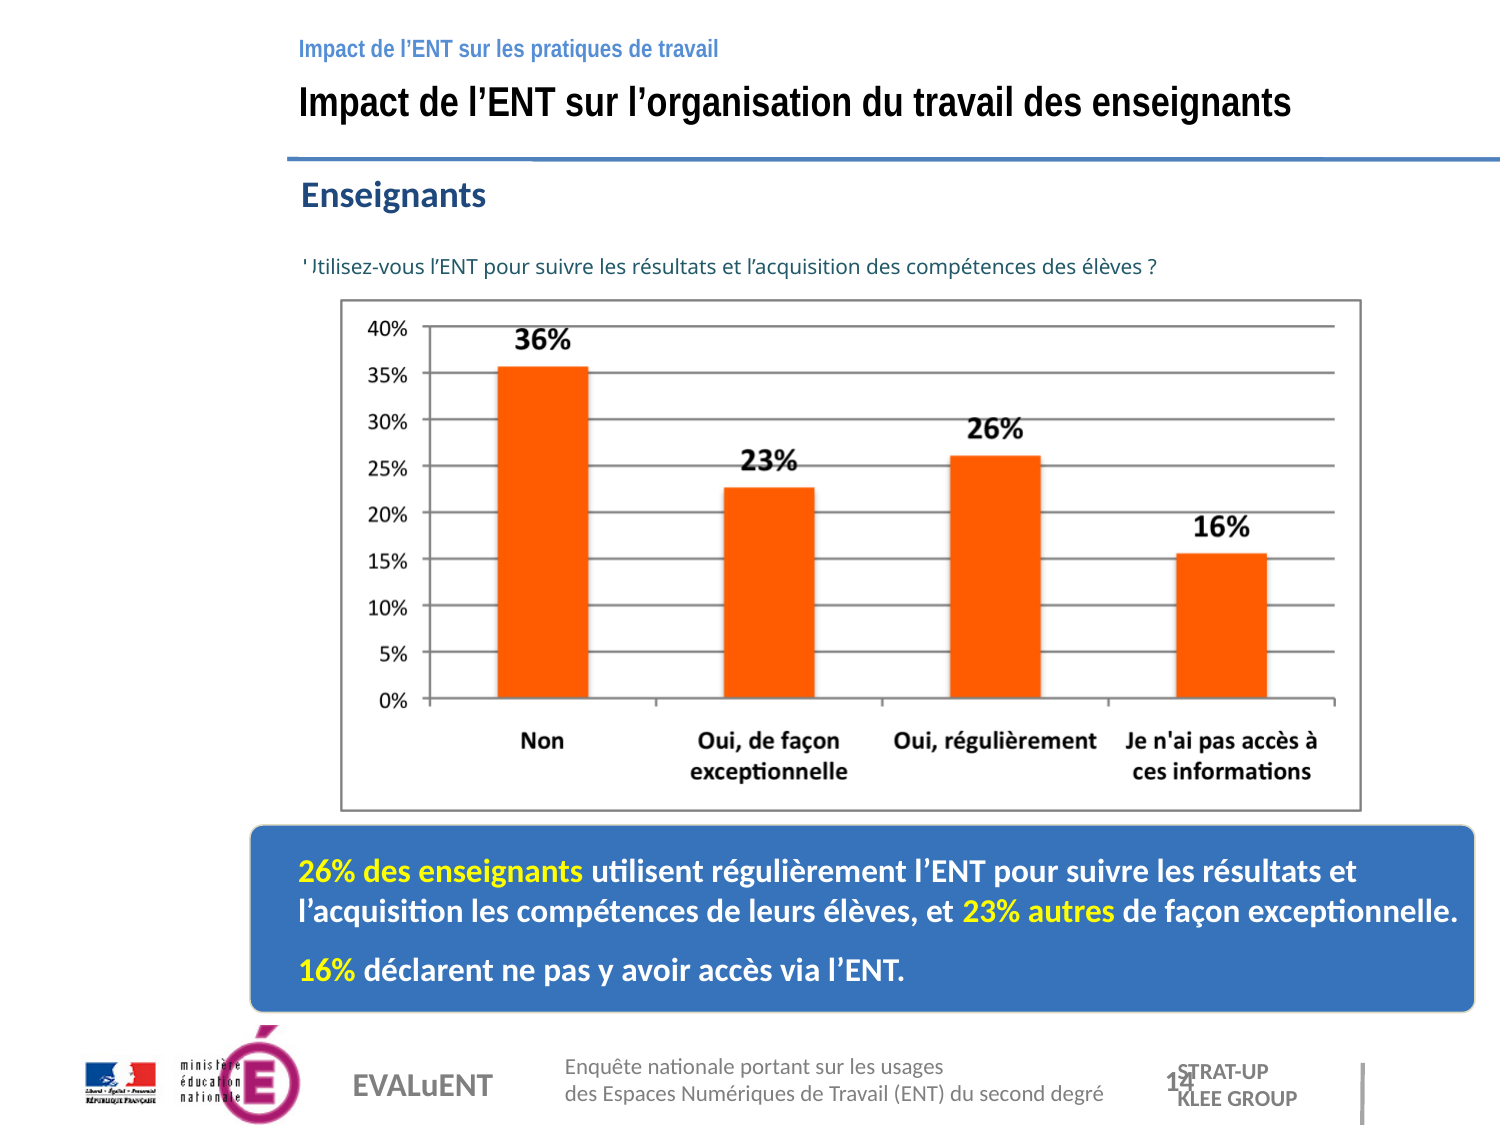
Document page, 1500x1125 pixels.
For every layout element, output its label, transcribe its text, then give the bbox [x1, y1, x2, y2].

text_box Enseignants [286, 162, 504, 224]
text_box Utilisez-vous l’ENT pour suivre les résultats et l’acquisition des compétences des élèves ? [287, 245, 1375, 288]
text_box 26% des enseignants utilisent régulièrement l’ENT pour suivre les résultats et l’acquisition les compétences de leurs élèves, et 23% autres de façon exceptionnelle. 16% déclarent ne pas y avoir accès via l’ENT. [249, 824, 1475, 1013]
picture [339, 298, 1363, 813]
text_box [1074, 1050, 1426, 1110]
text_box Impact de l’ENT sur les pratiques de travail Impact de l’ENT sur l’organisation du travail des enseignants [284, 25, 1455, 100]
